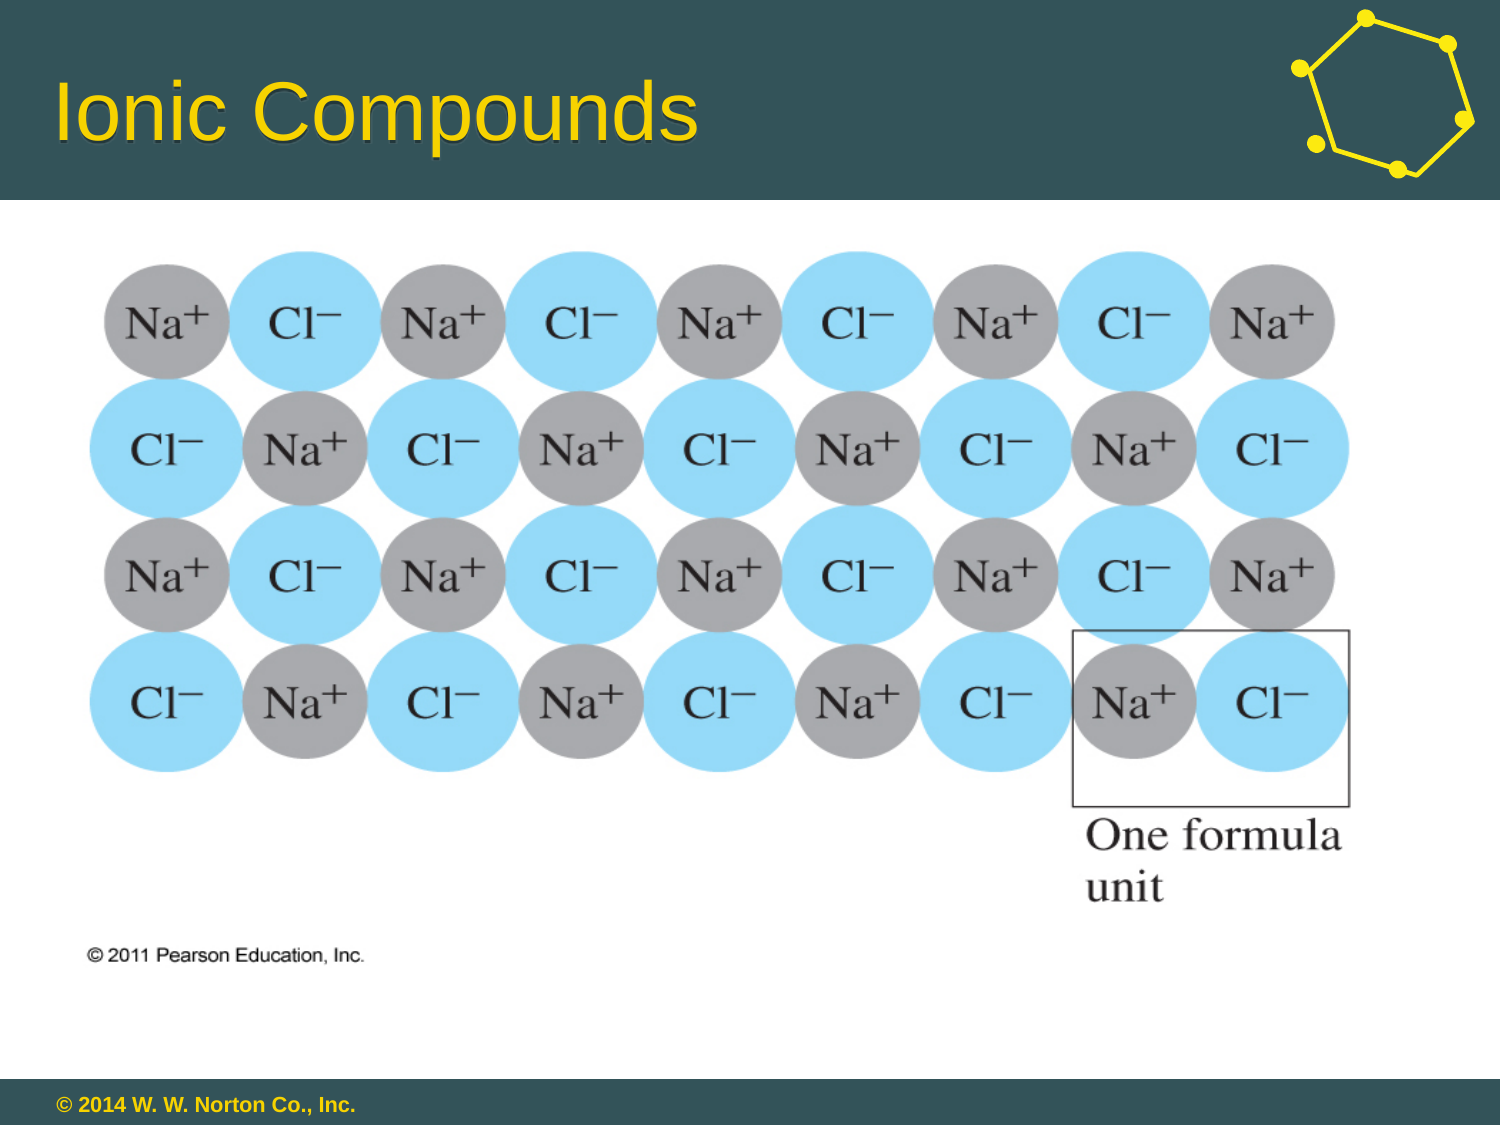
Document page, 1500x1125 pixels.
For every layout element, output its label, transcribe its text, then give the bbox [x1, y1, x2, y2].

picture [60, 224, 1381, 1006]
title Ionic Compounds [37, 19, 1225, 195]
